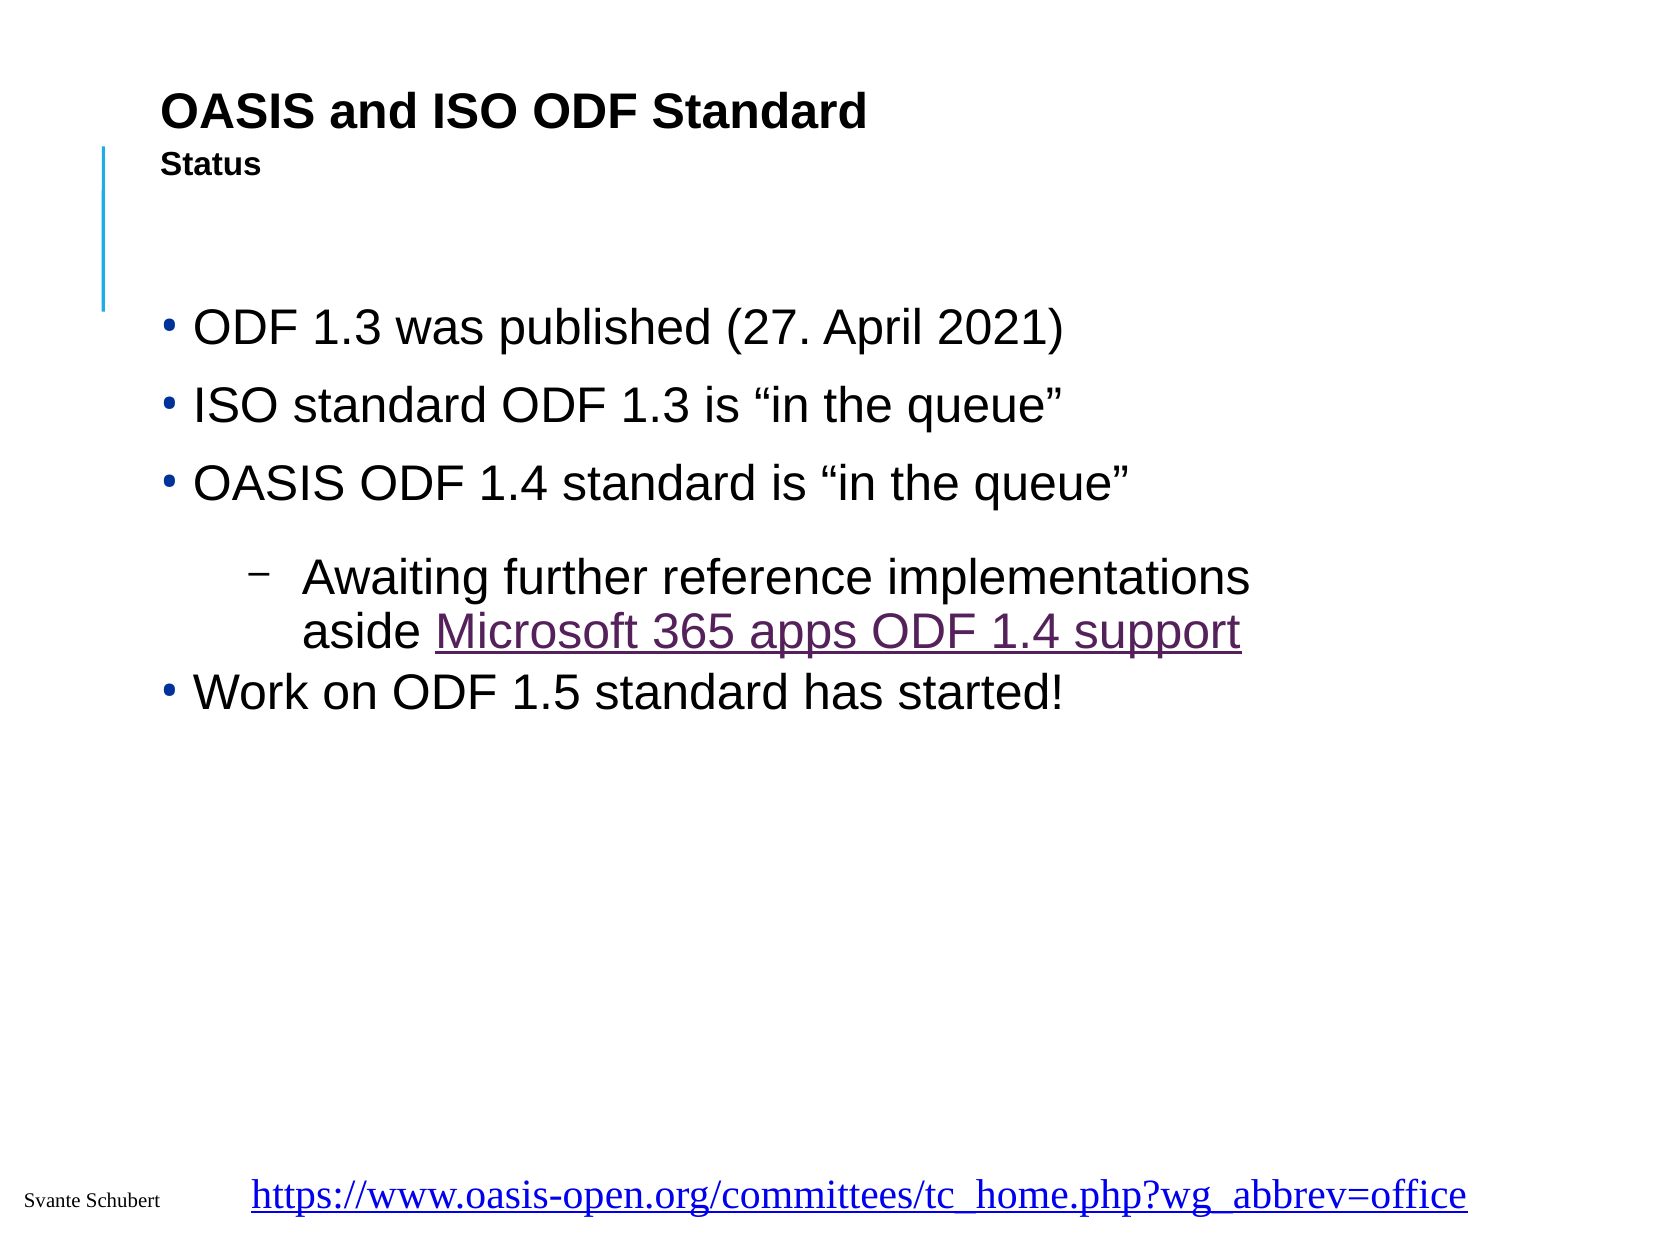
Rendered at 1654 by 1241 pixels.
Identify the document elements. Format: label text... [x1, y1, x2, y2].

title OASIS and ISO ODF Standard Status [160, 74, 1530, 242]
list ODF 1.3 was published (27. April 2021) ISO standard ODF 1.3 is “in the queue” OASIS ODF 1.4 standard is “in the queue” Awaiting further reference implementations aside Microsoft 365 apps ODF 1.4 support Work on ODF 1.5 standard has started! [160, 294, 1569, 1114]
text_box Svante Schubert [23, 1186, 191, 1218]
text_box https://www.oasis-open.org/committees/tc_home.php?wg_abbrev=office [191, 1166, 1539, 1241]
